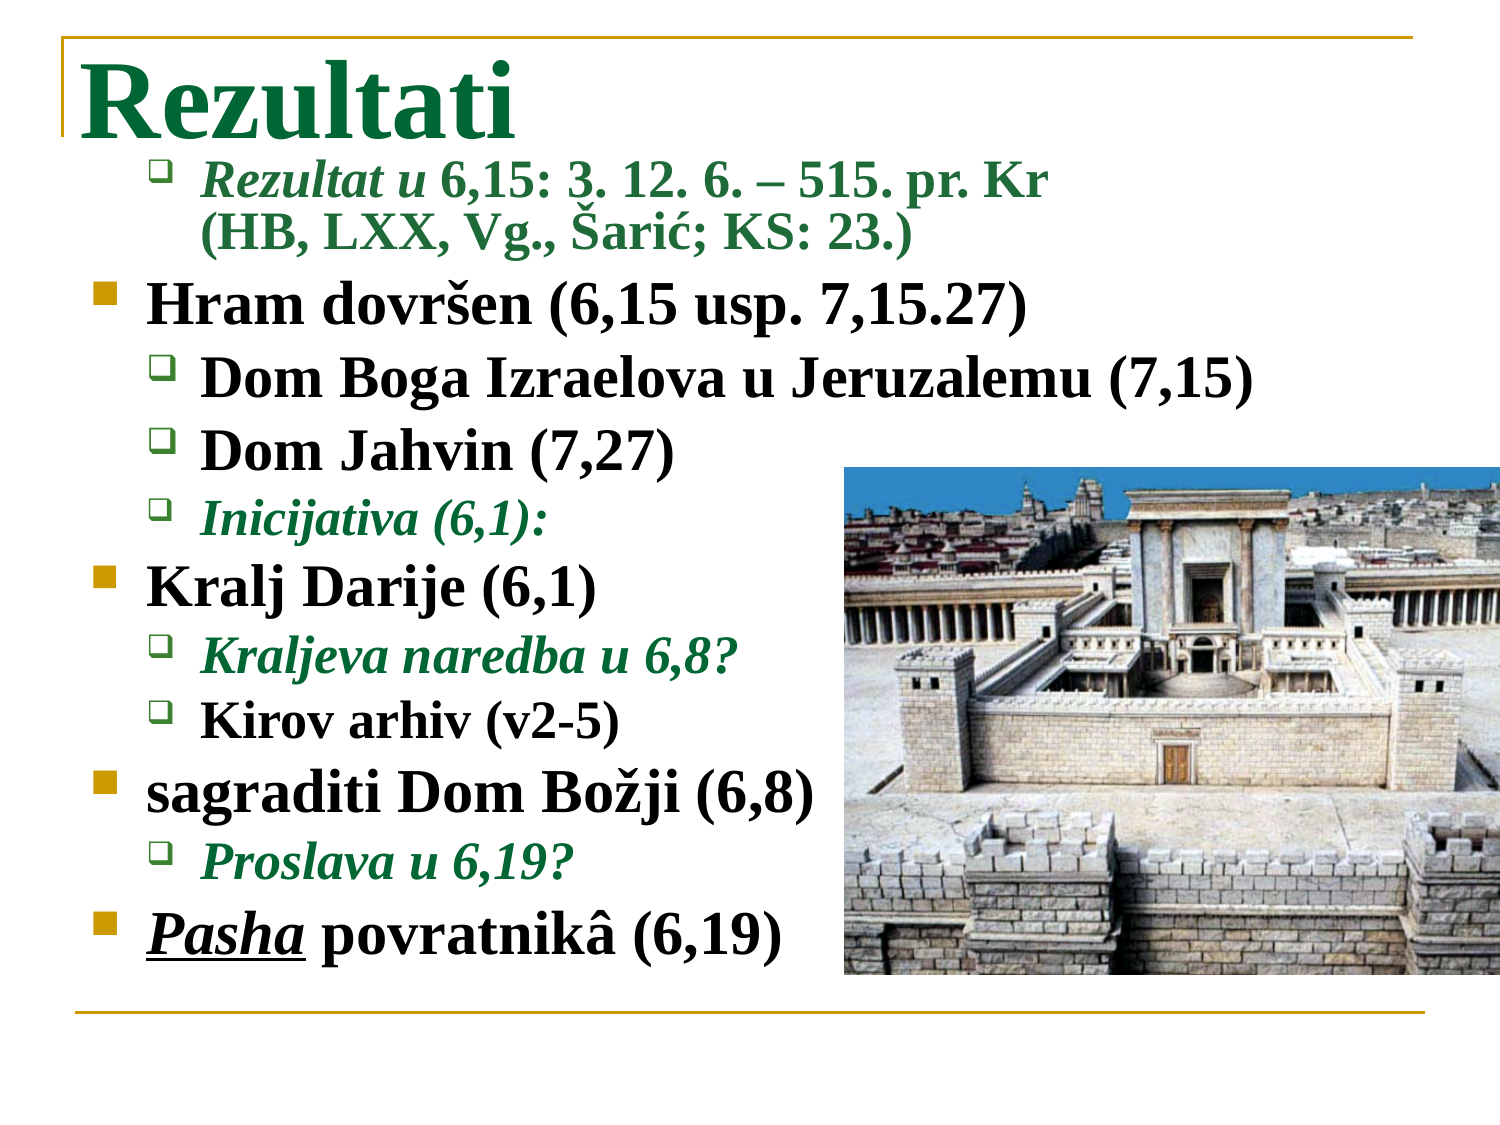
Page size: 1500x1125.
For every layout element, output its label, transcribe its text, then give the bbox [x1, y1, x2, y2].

list Rezultat u 6,15: 3. 12. 6. – 515. pr. Kr (HB, LXX, Vg., Šarić; KS: 23.) Hram dovršen (6,15 usp. 7,15.27) Dom Boga Izraelova u Jeruzalemu (7,15) Dom Jahvin (7,27) Inicijativa (6,1): Kralj Darije (6,1) Kraljeva naredba u 6,8? Kirov arhiv (v2-5) sagraditi Dom Božji (6,8) Proslava u 6,19? Pasha povratnikâ (6,19) [75, 148, 1426, 1006]
title Rezultati [64, 19, 1415, 206]
picture [844, 467, 1500, 975]
